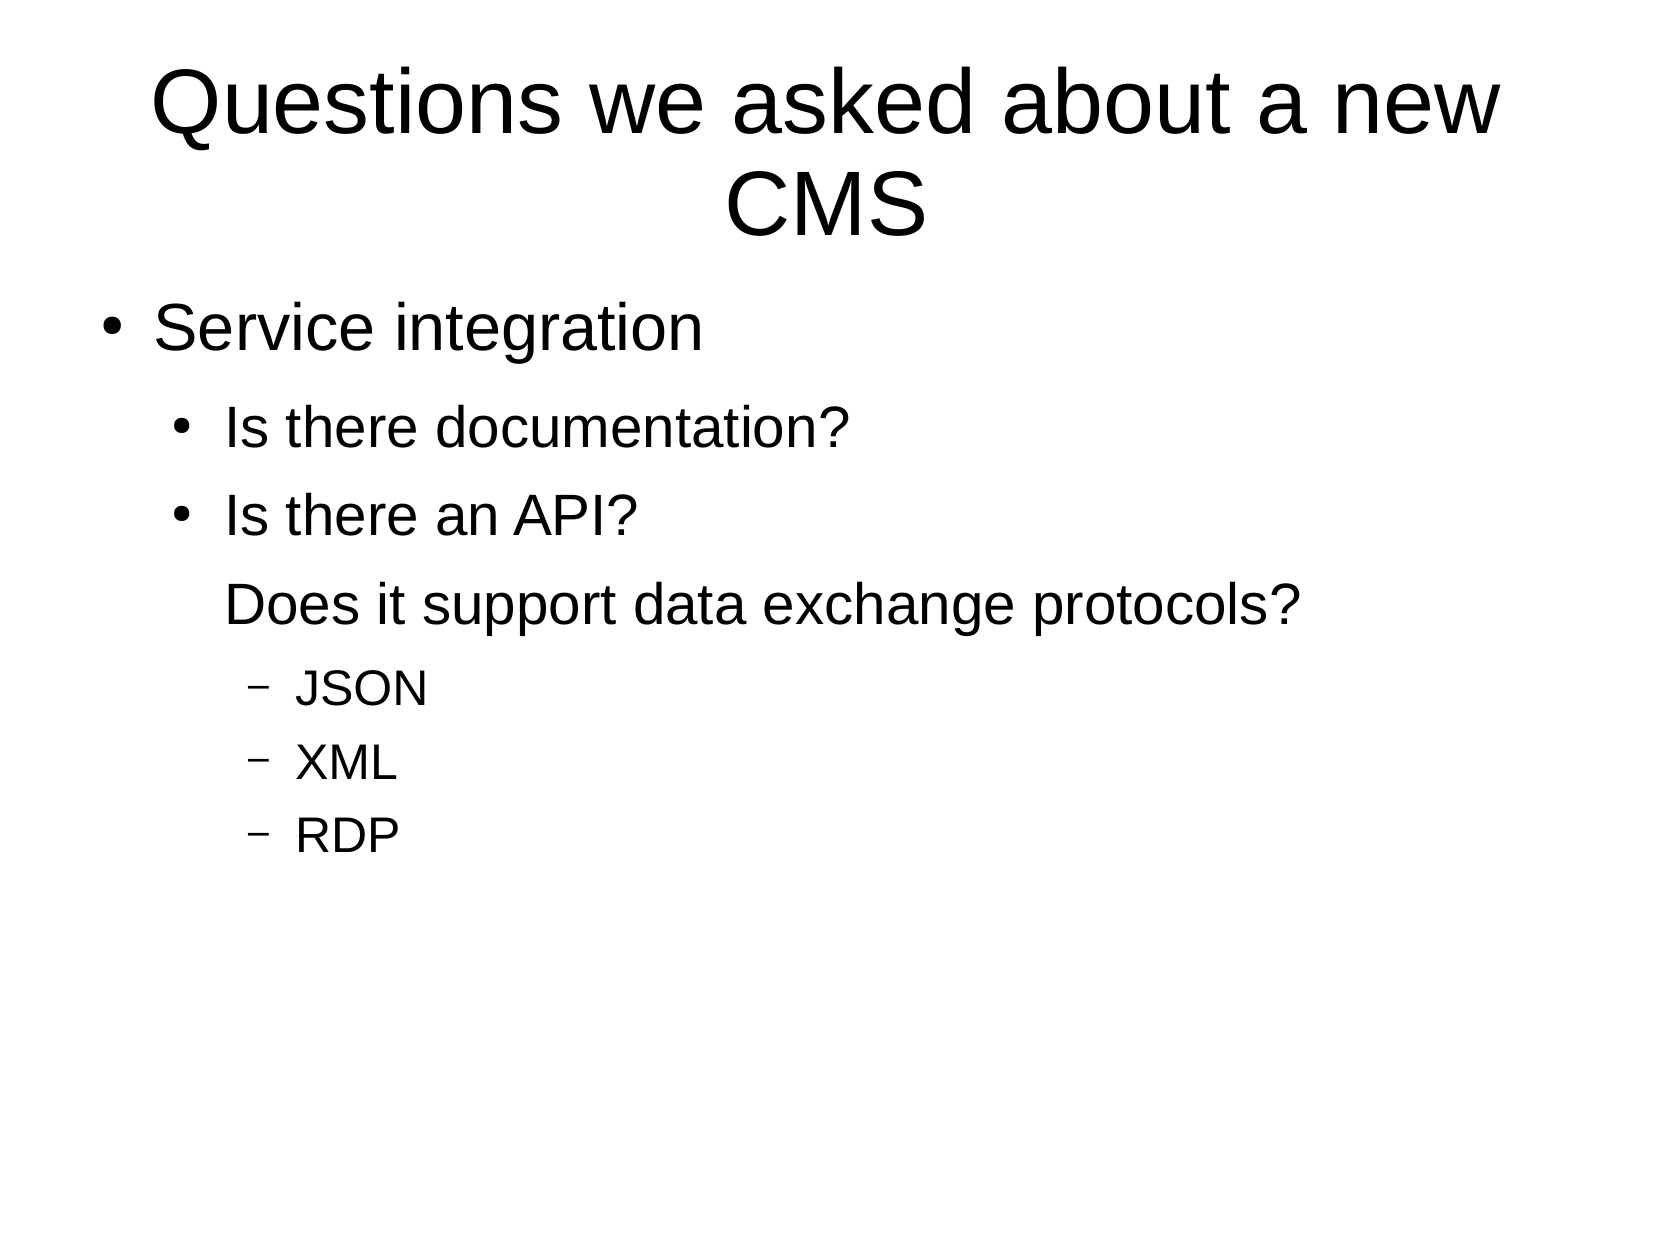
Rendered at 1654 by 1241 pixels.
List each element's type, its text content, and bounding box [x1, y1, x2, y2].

list Service integration Is there documentation? Is there an API? Does it support data exchange protocols? JSON XML RDP [82, 290, 1571, 1109]
title Questions we asked about a new CMS [82, 49, 1571, 257]
